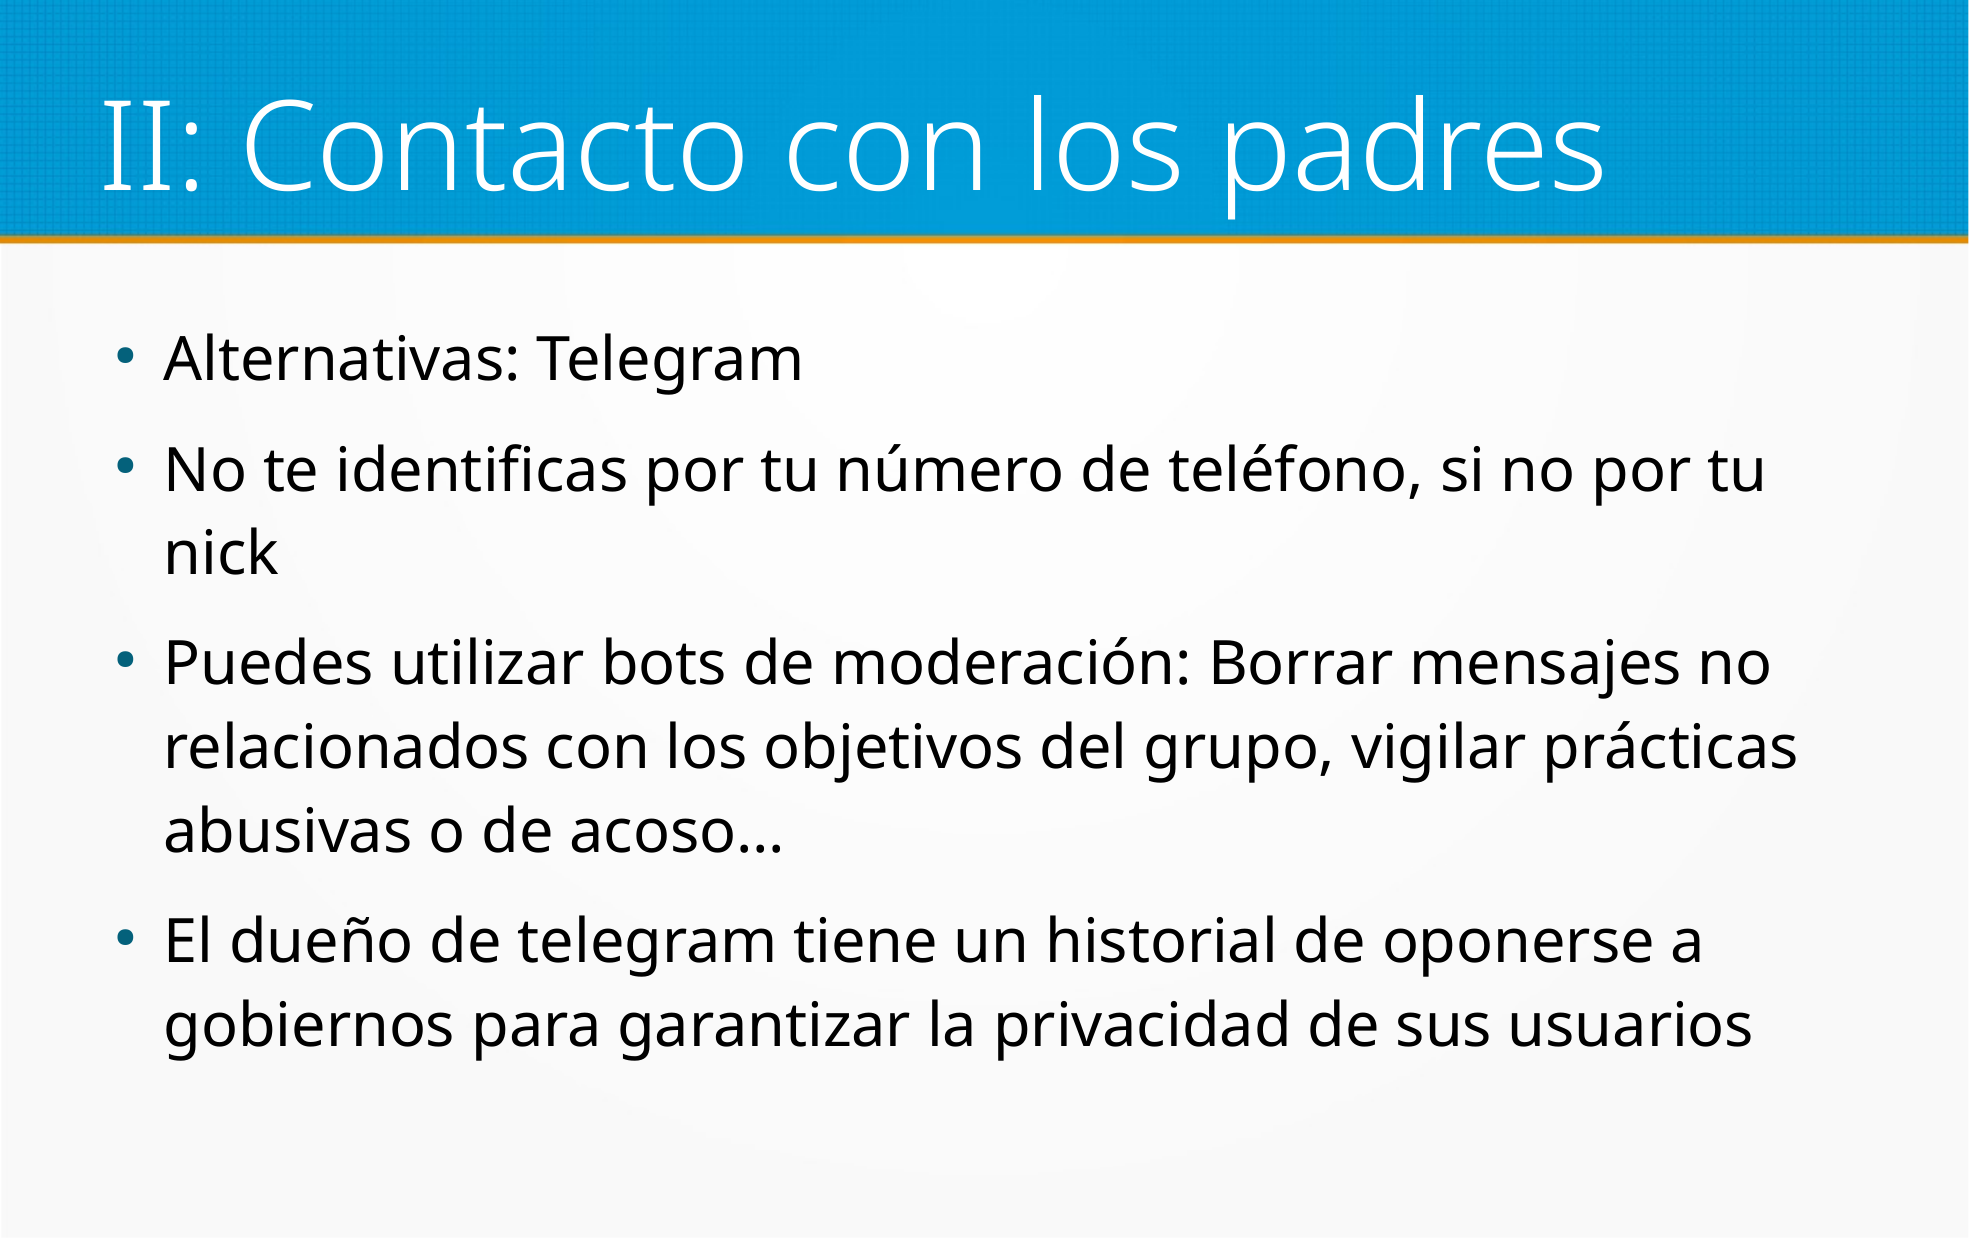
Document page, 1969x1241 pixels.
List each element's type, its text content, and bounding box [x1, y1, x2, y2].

picture [0, 233, 1969, 1241]
title II: Contacto con los padres [98, 19, 1870, 227]
list Alternativas: Telegram No te identificas por tu número de teléfono, si no por tu nick Puedes utilizar bots de moderación: Borrar mensajes no relacionados con los objetivos del grupo, vigilar prácticas abusivas o de acoso… El dueño de telegram tiene un historial de oponerse a gobiernos para garantizar la privacidad de sus usuarios [98, 315, 1861, 1081]
